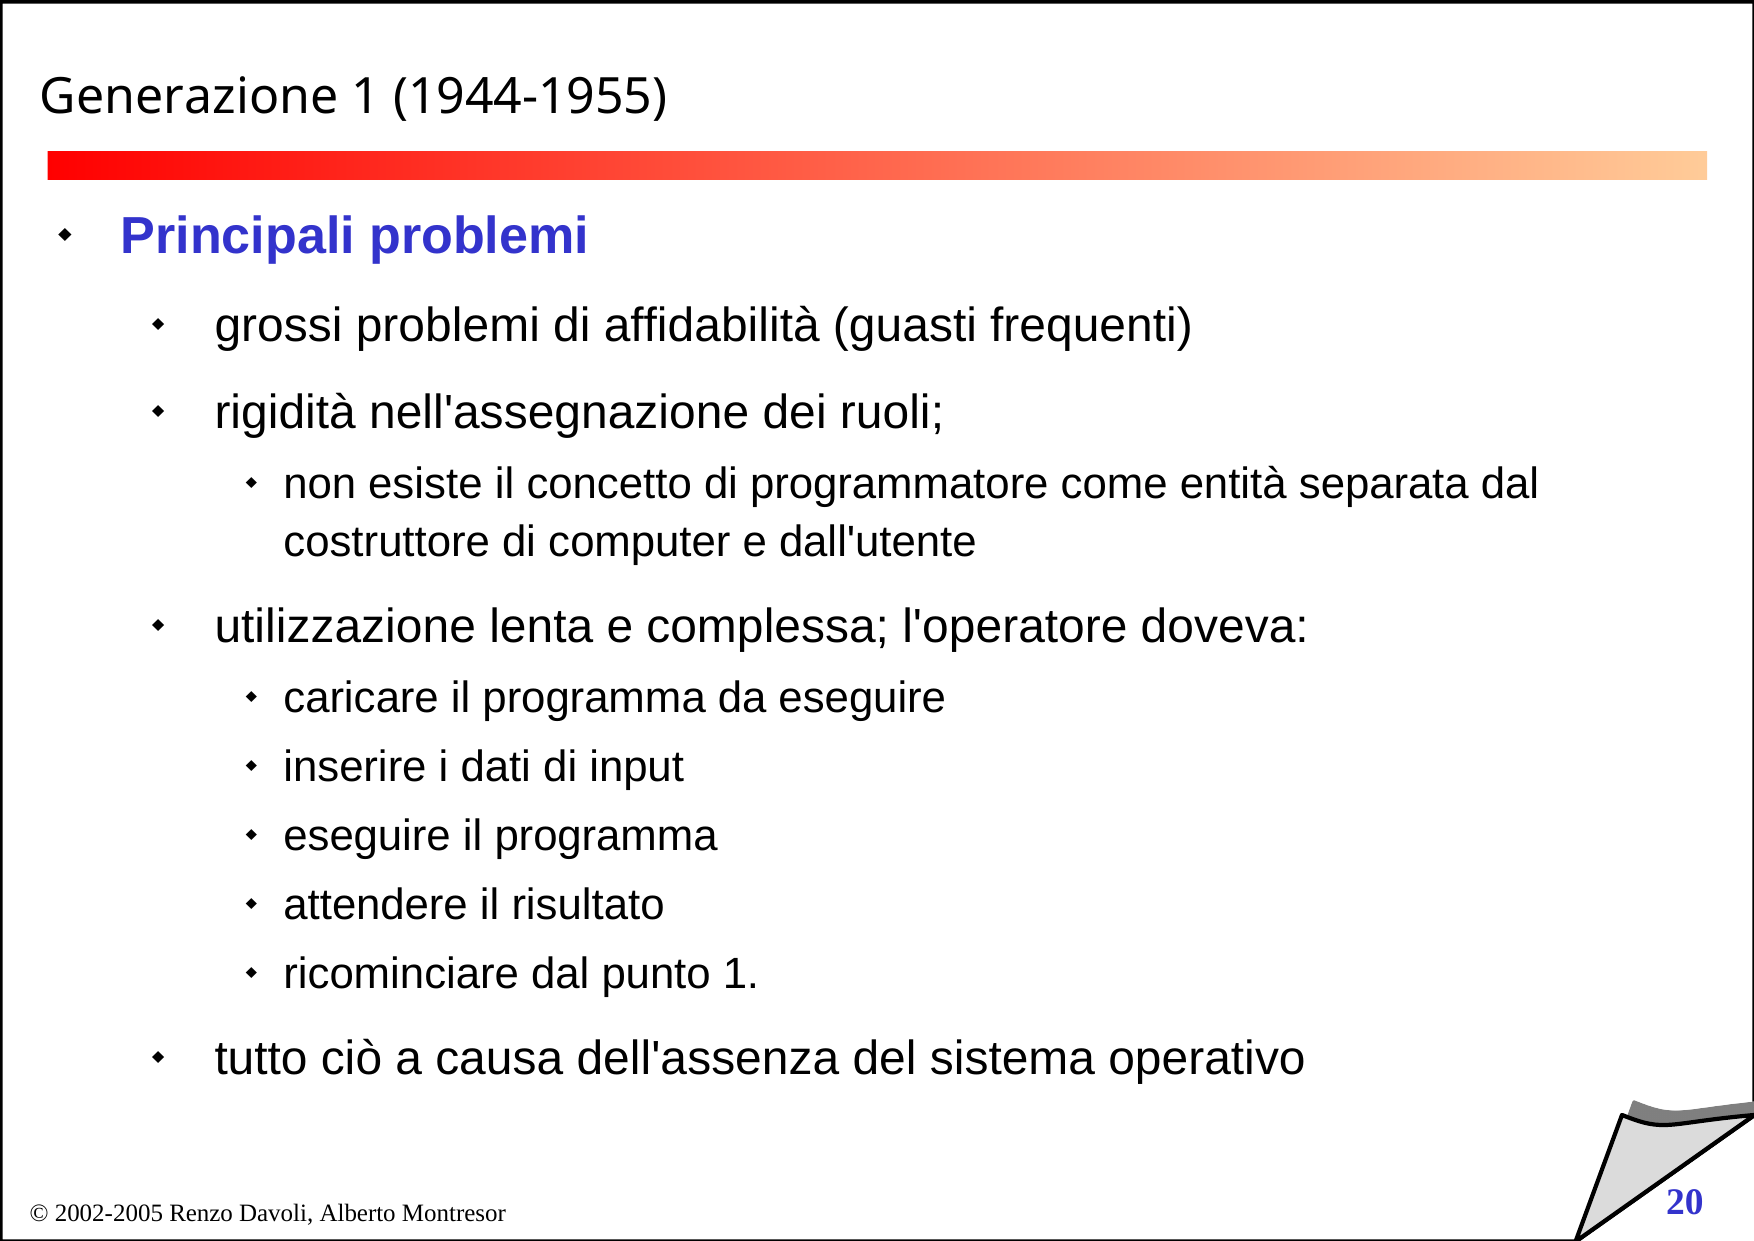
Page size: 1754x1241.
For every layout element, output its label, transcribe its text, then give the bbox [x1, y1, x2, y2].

title Generazione 1 (1944-1955) [40, 49, 1713, 144]
list Principali problemi grossi problemi di affidabilità (guasti frequenti) rigidità nell'assegnazione dei ruoli; non esiste il concetto di programmatore come entità separata dal costruttore di computer e dall'utente utilizzazione lenta e complessa; l'operatore doveva: caricare il programma da eseguire inserire i dati di input eseguire il programma attendere il risultato ricominciare dal punto 1. tutto ciò a causa dell'assenza del sistema operativo [58, 206, 1696, 1094]
